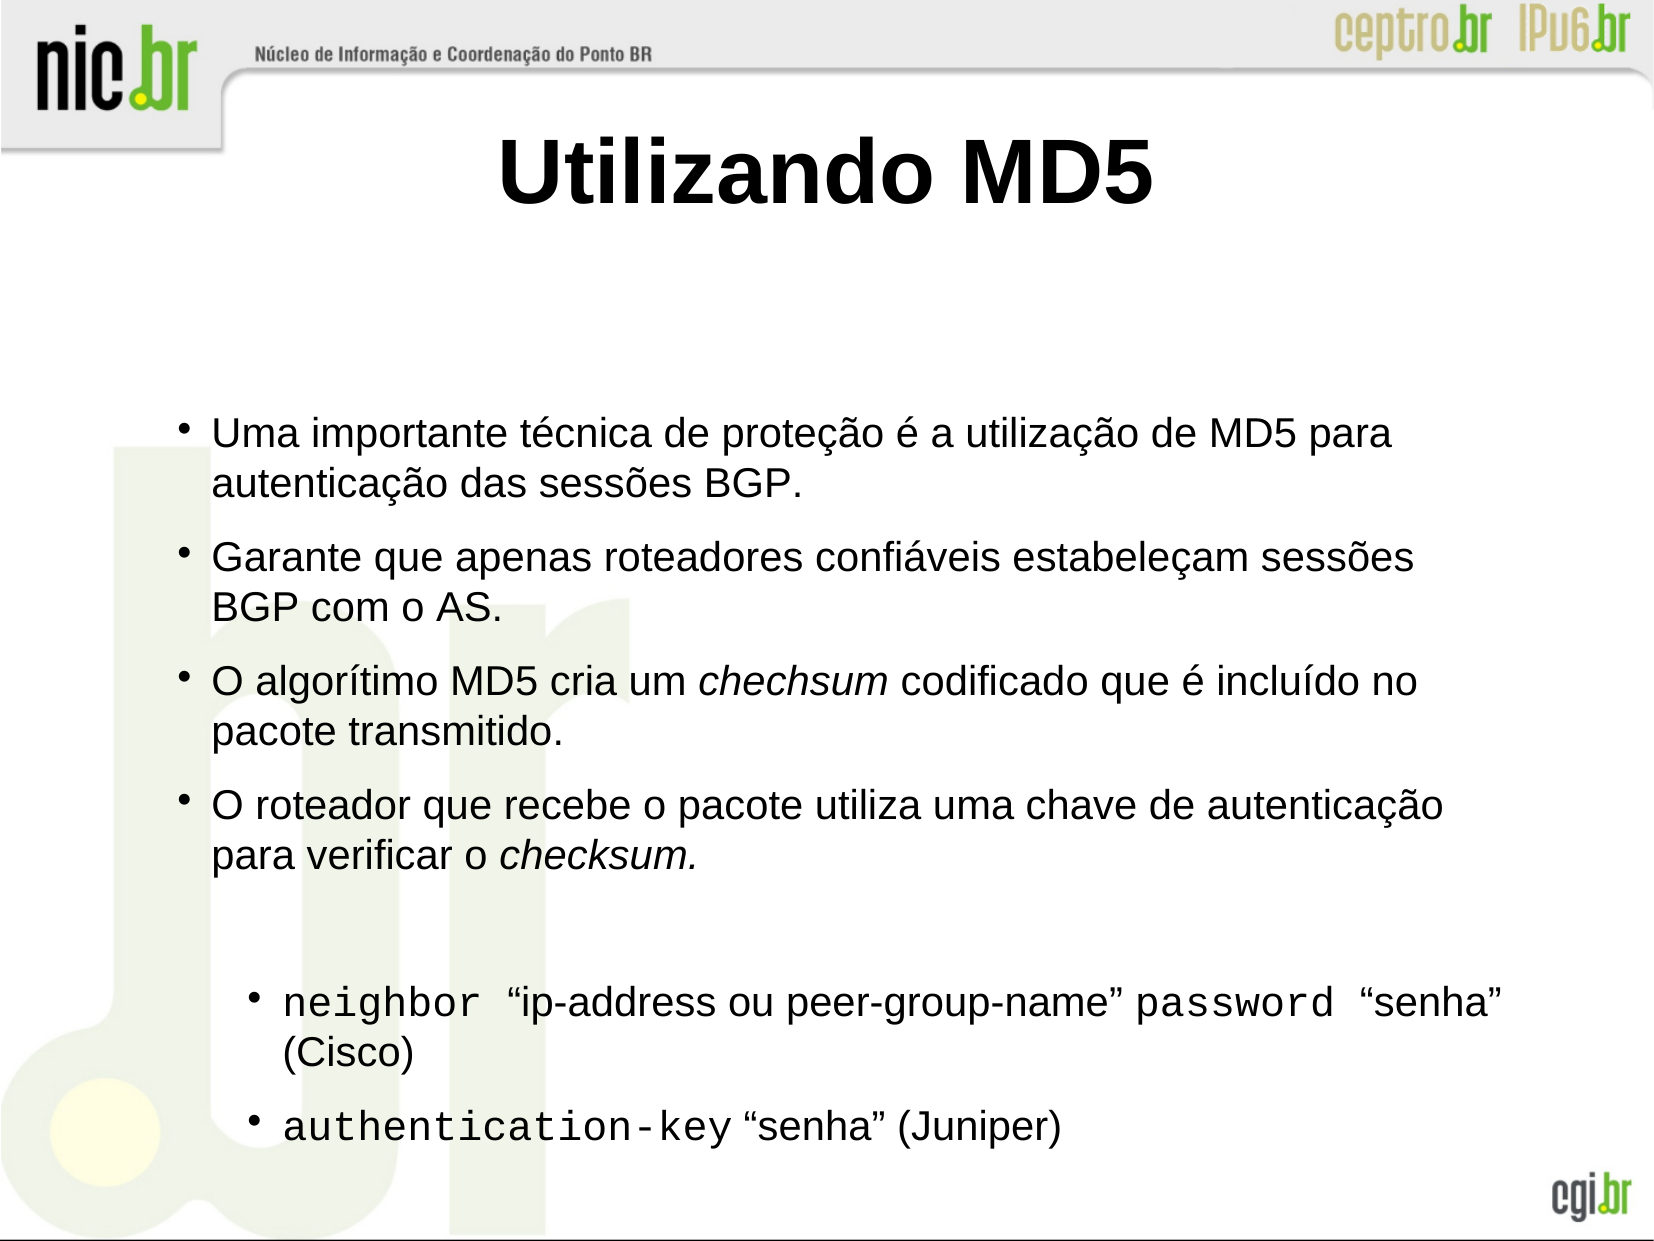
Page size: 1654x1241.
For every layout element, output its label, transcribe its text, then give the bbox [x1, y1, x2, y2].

text_box Utilizando MD5 [88, 97, 1565, 216]
picture [0, 0, 1654, 1241]
text_box Uma importante técnica de proteção é a utilização de MD5 para autenticação das sessões BGP. Garante que apenas roteadores confiáveis estabeleçam sessões BGP com o AS. O algorítimo MD5 cria um chechsum codificado que é incluído no pacote transmitido. O roteador que recebe o pacote utiliza uma chave de autenticação para verificar o checksum. neighbor “ip-address ou peer-group-name” password “senha” (Cisco) authentication-key “senha” (Juniper) [128, 396, 1521, 537]
